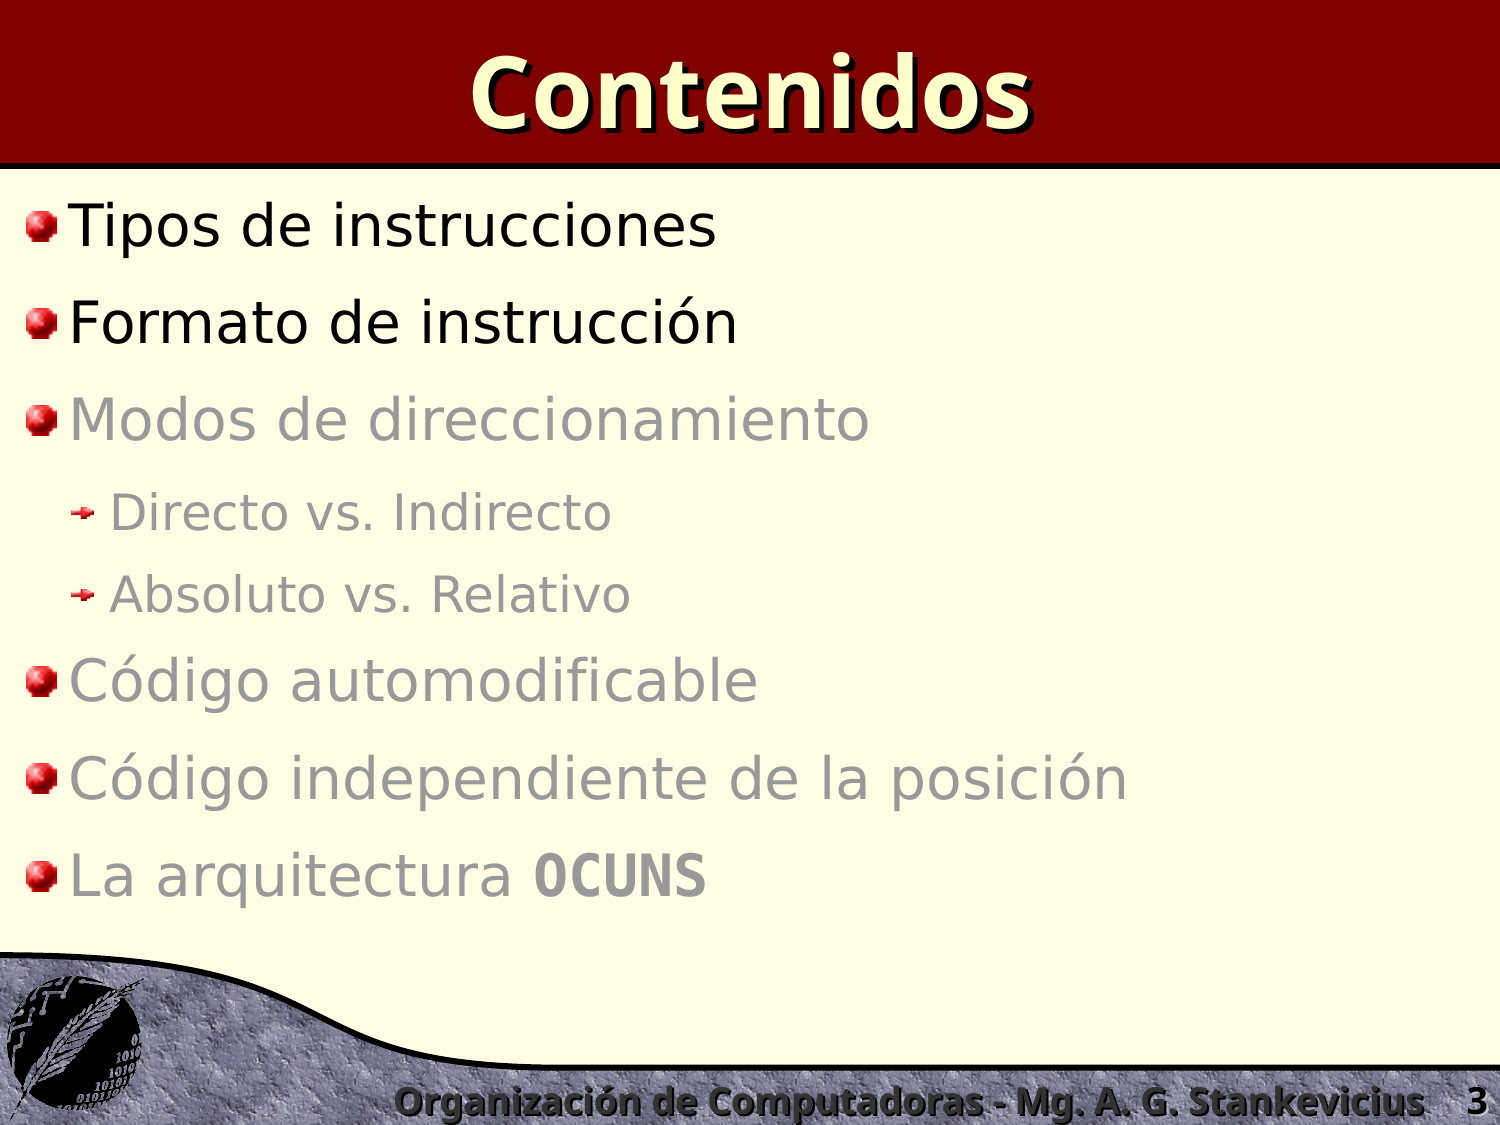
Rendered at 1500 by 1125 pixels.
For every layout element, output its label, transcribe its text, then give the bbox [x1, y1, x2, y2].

list Tipos de instrucciones Formato de instrucción Modos de direccionamiento Directo vs. Indirecto Absoluto vs. Relativo Código automodificable Código independiente de la posición La arquitectura OCUNS [11, 192, 1486, 935]
title Contenidos [15, 5, 1485, 160]
picture [802, 1100, 806, 1110]
picture [448, 1100, 455, 1110]
picture [0, 959, 1500, 1125]
picture [1058, 1100, 1065, 1110]
